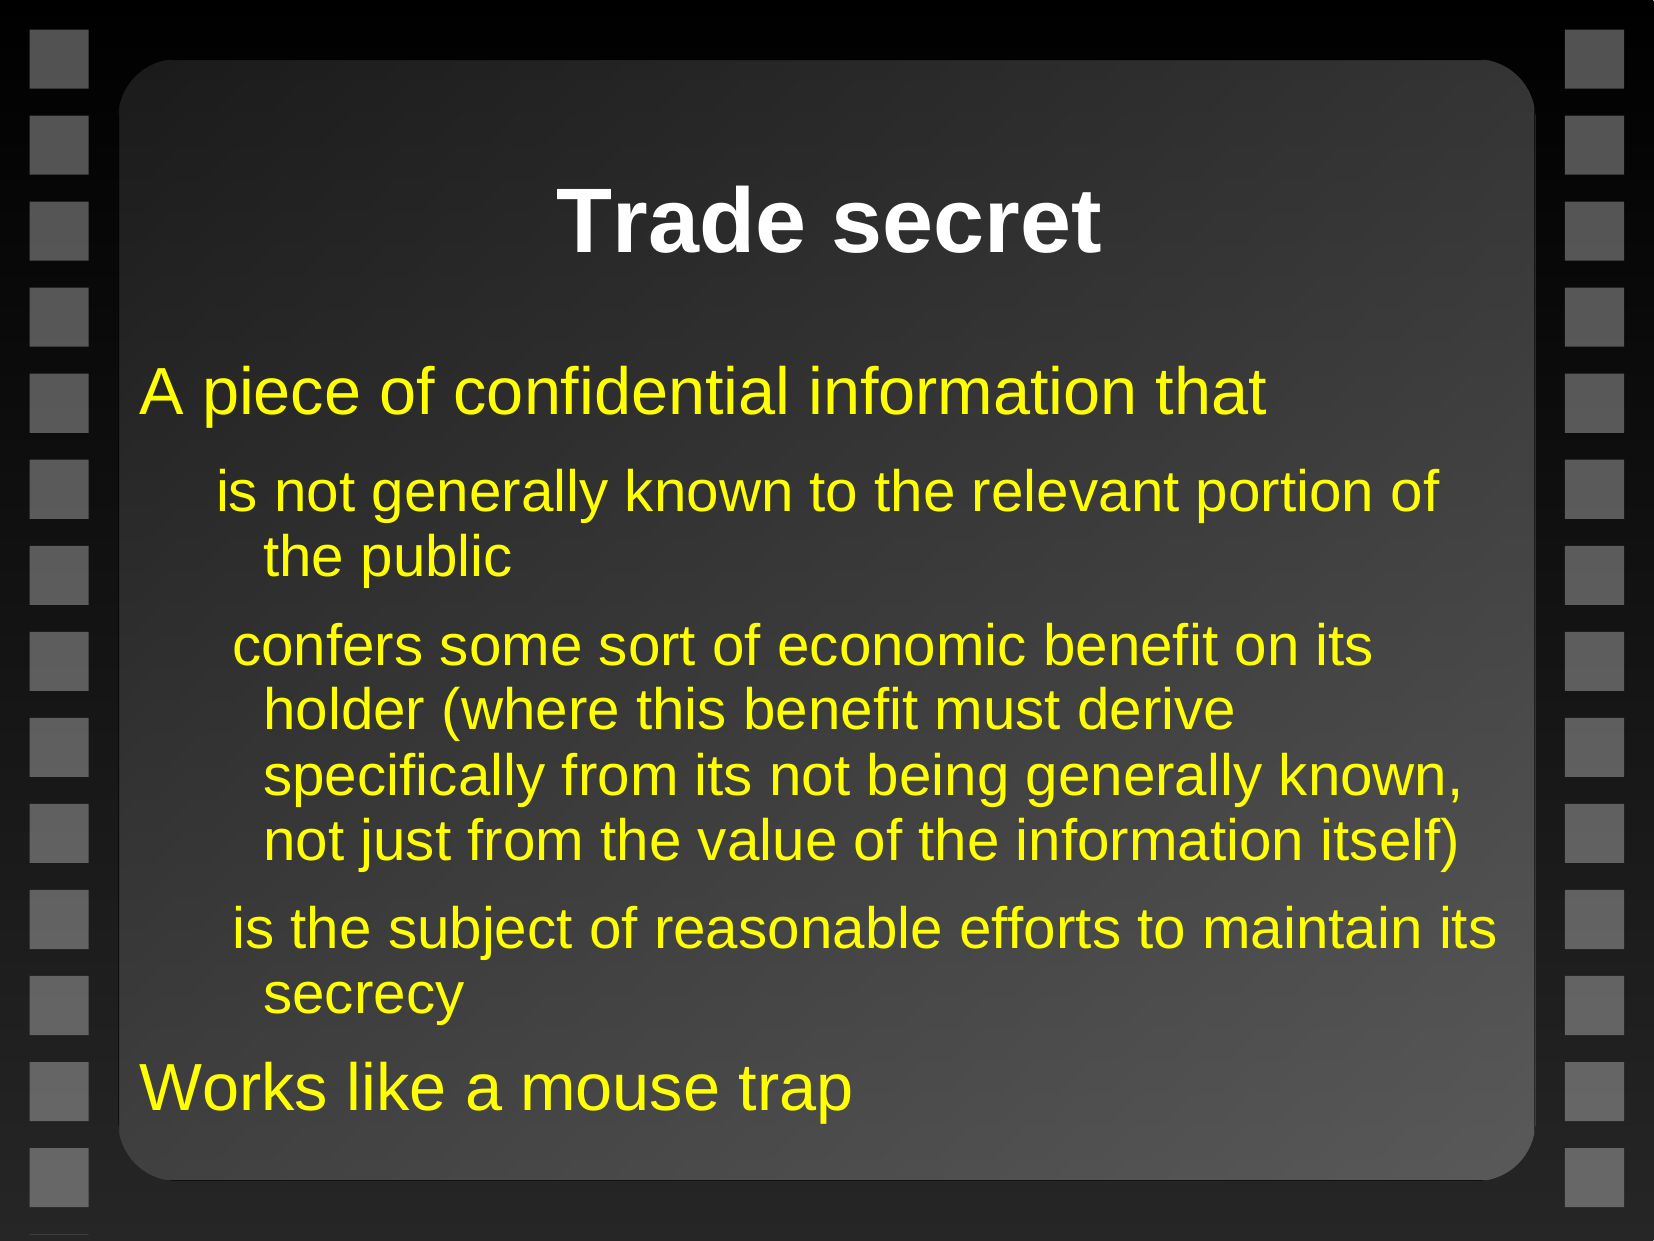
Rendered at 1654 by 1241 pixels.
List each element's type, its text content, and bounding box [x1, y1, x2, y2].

title Trade secret [123, 117, 1536, 325]
list A piece of confidential information that is not generally known to the relevant portion of the public confers some sort of economic benefit on its holder (where this benefit must derive specifically from its not being generally known, not just from the value of the information itself) is the subject of reasonable efforts to maintain its secrecy Works like a mouse trap [121, 354, 1534, 1127]
